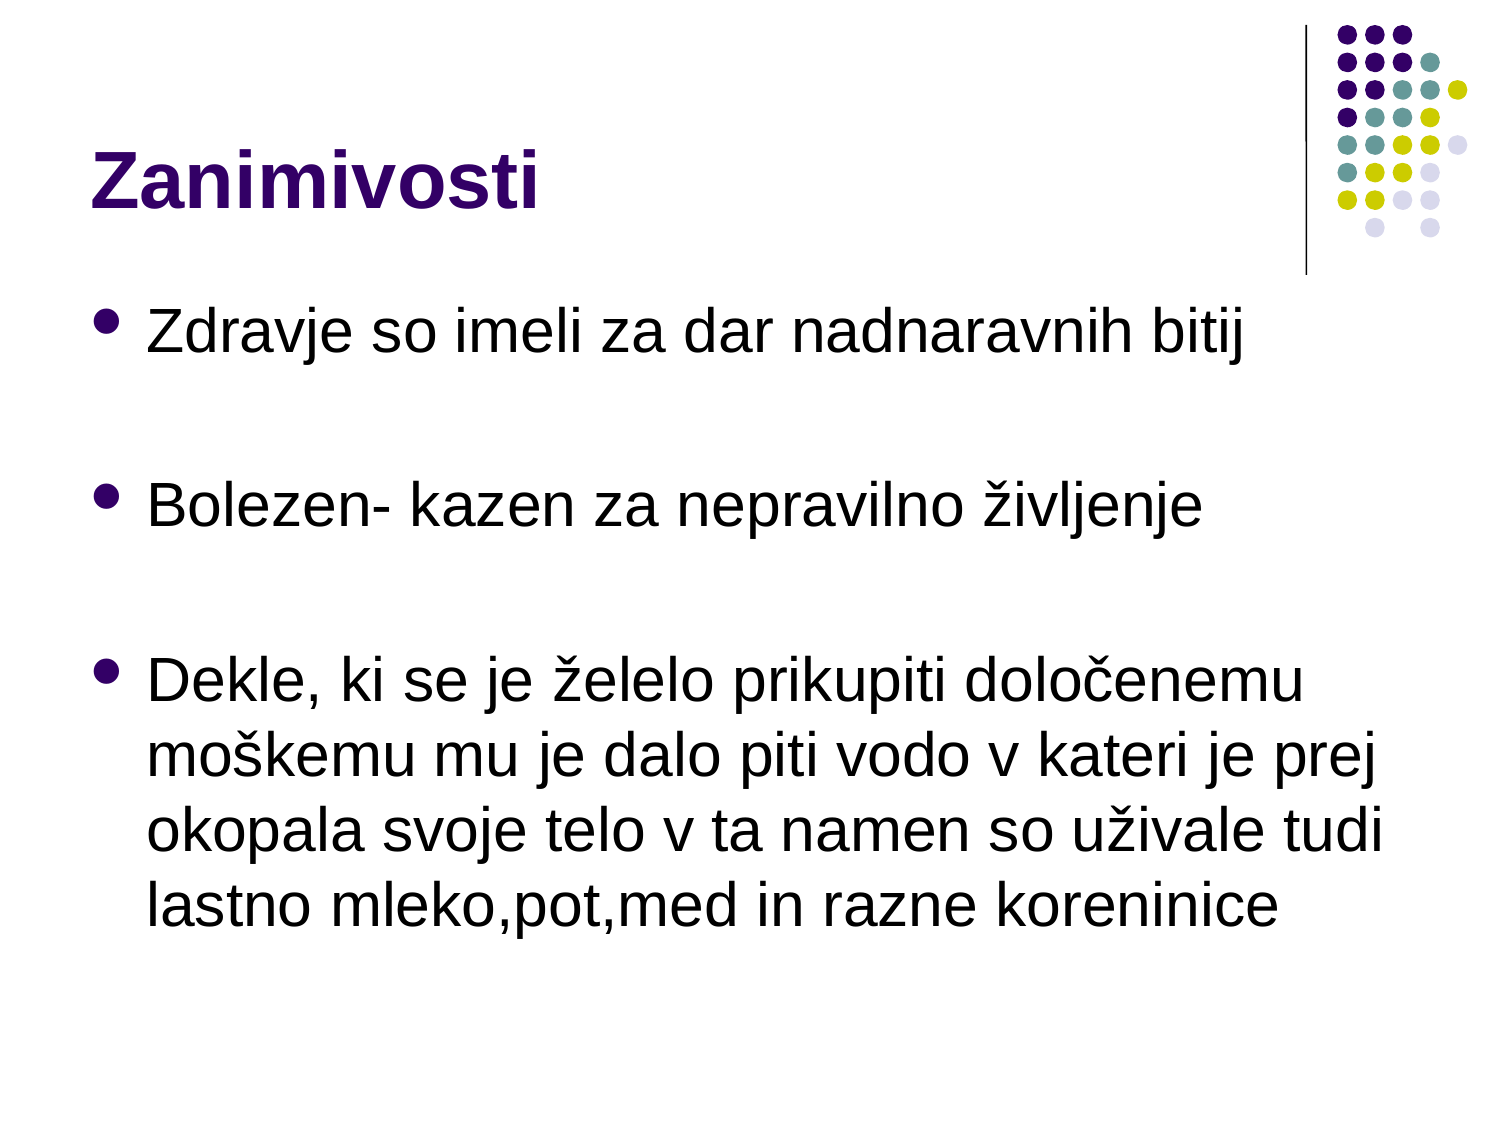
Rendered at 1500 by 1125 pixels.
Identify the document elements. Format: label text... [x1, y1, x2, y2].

list Zdravje so imeli za dar nadnaravnih bitij Bolezen- kazen za nepravilno življenje Dekle, ki se je želelo prikupiti določenemu moškemu mu je dalo piti vodo v kateri je prej okopala svoje telo v ta namen so uživale tudi lastno mleko,pot,med in razne koreninice [75, 282, 1425, 1006]
title Zanimivosti [75, 20, 1313, 233]
